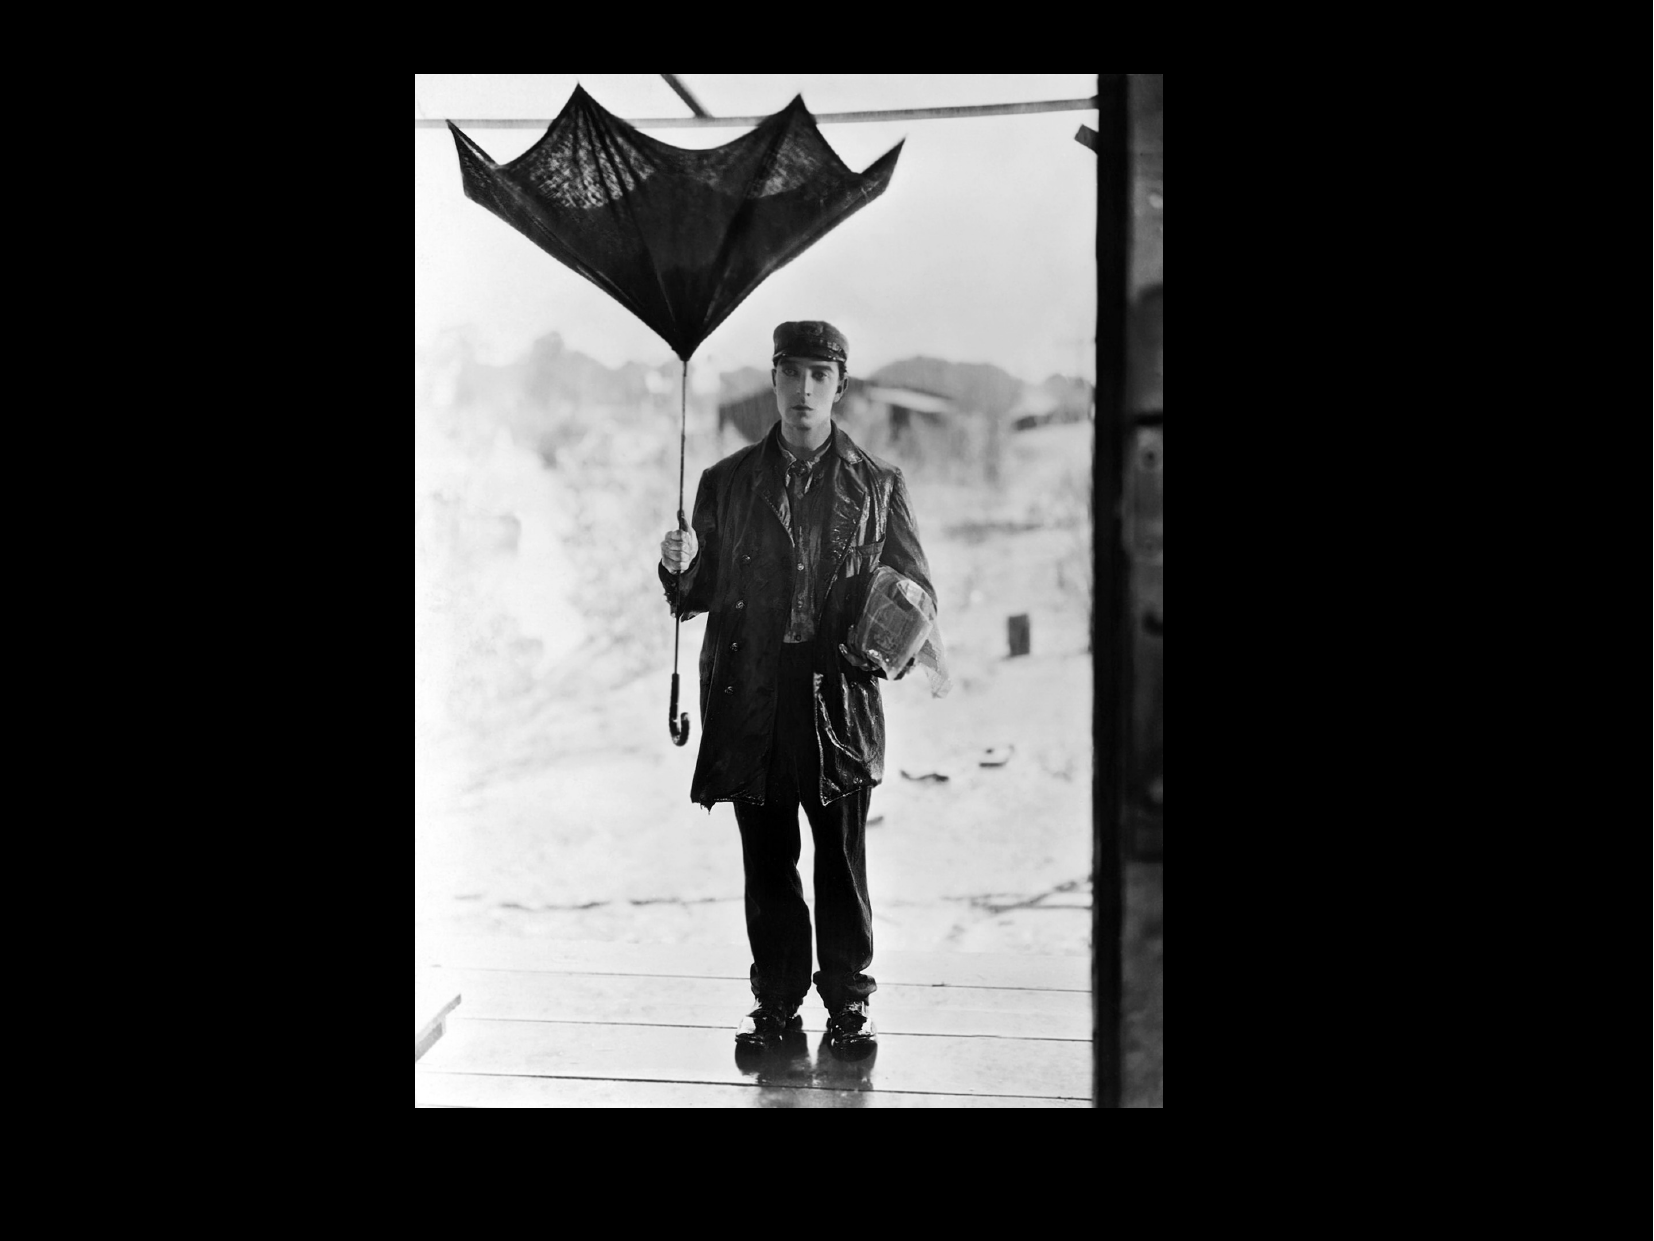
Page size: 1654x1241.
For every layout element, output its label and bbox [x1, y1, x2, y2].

picture [415, 74, 1163, 1108]
